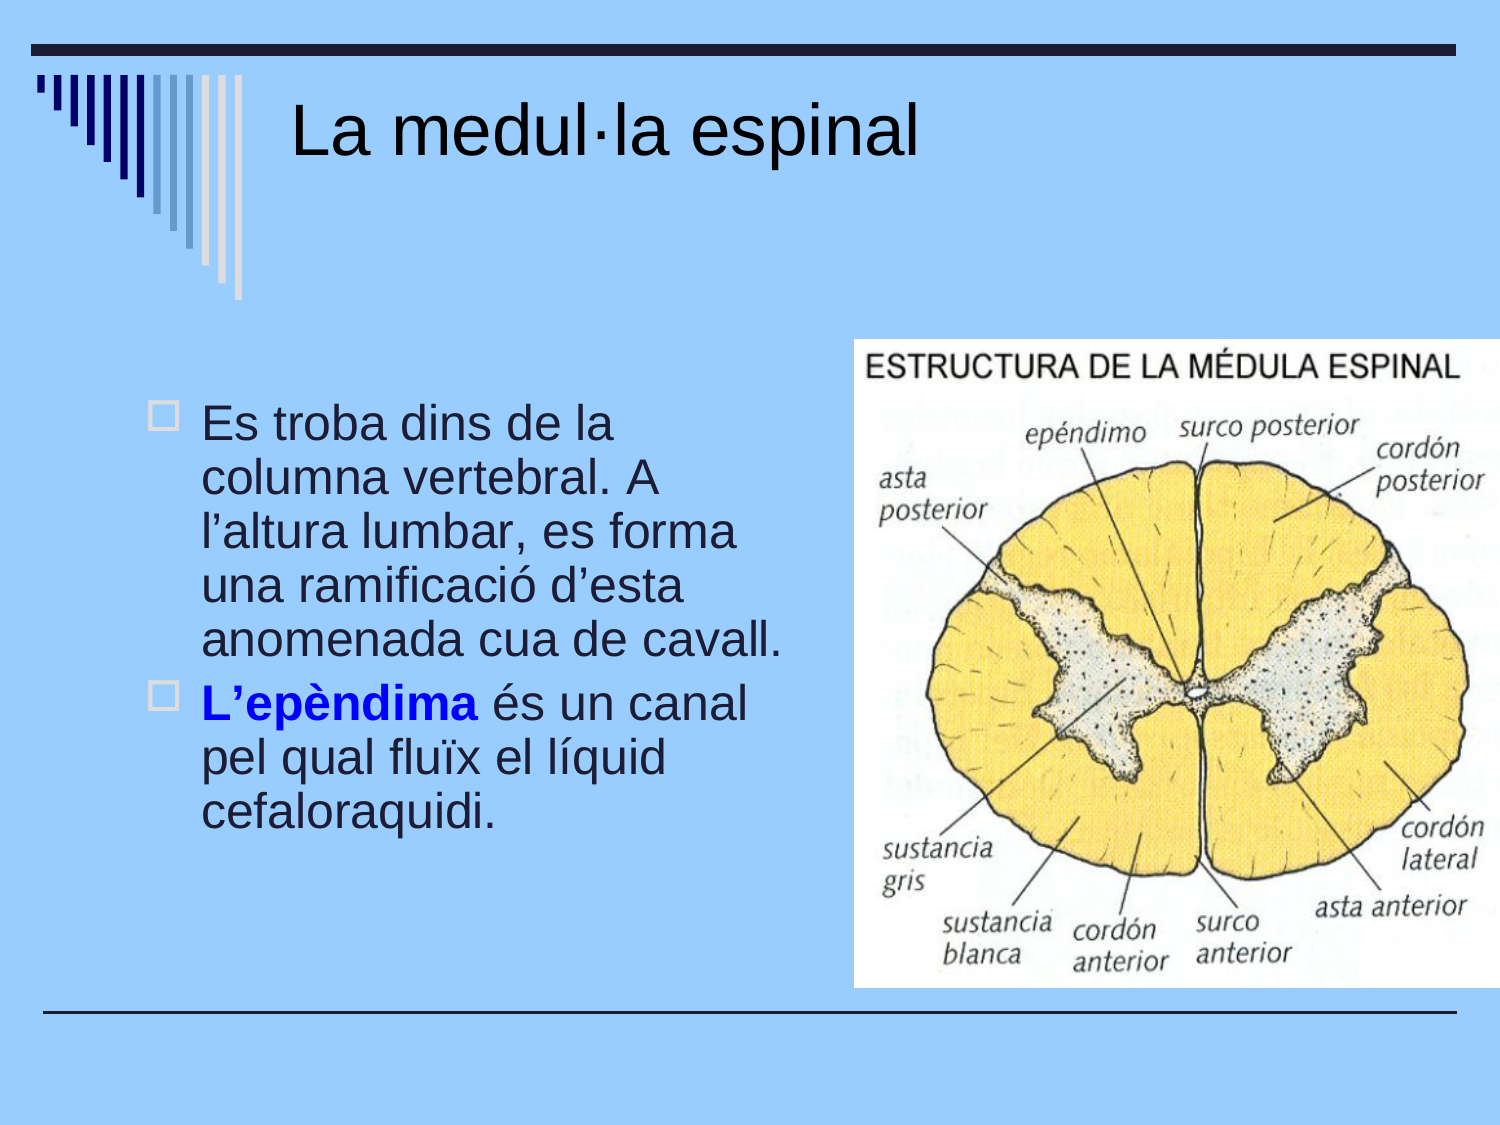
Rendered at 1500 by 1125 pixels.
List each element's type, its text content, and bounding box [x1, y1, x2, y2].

title La medul·la espinal [274, 75, 1425, 288]
list Es troba dins de la columna vertebral. A l’altura lumbar, es forma una ramificació d’esta anomenada cua de cavall. L’epèndima és un canal pel qual fluïx el líquid cefaloraquidi. [129, 389, 827, 1065]
text_box [854, 339, 1500, 988]
